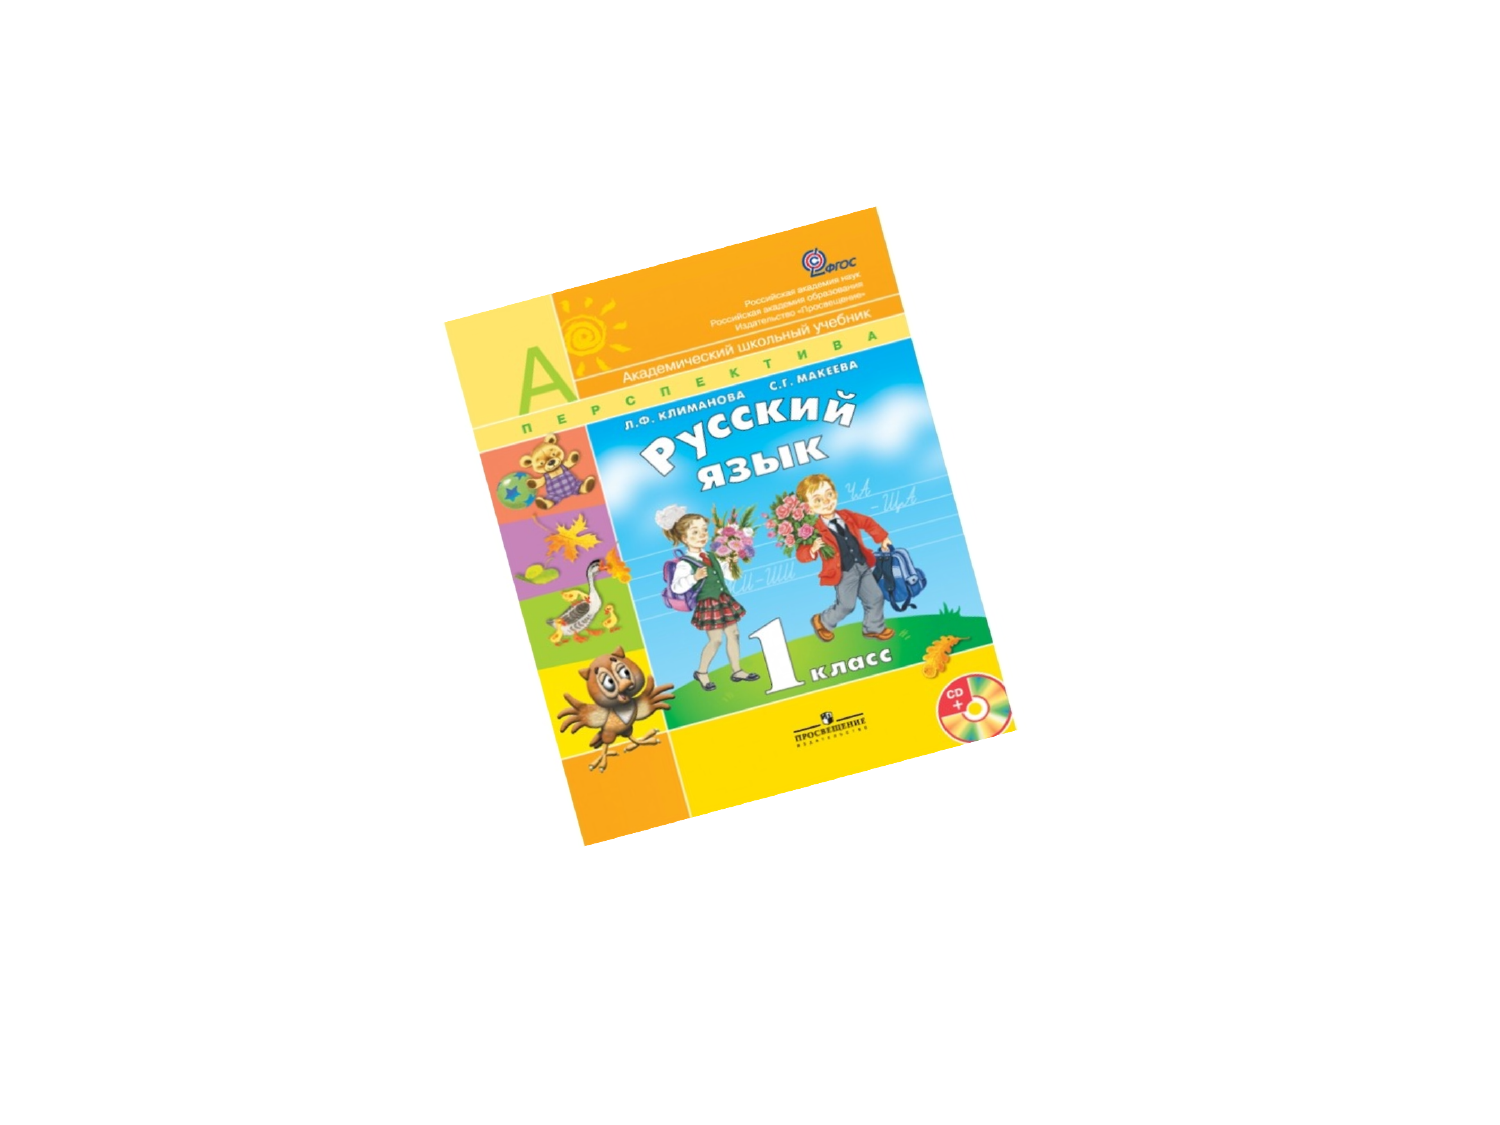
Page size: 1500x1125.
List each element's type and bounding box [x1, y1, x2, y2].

picture [375, 187, 1085, 864]
